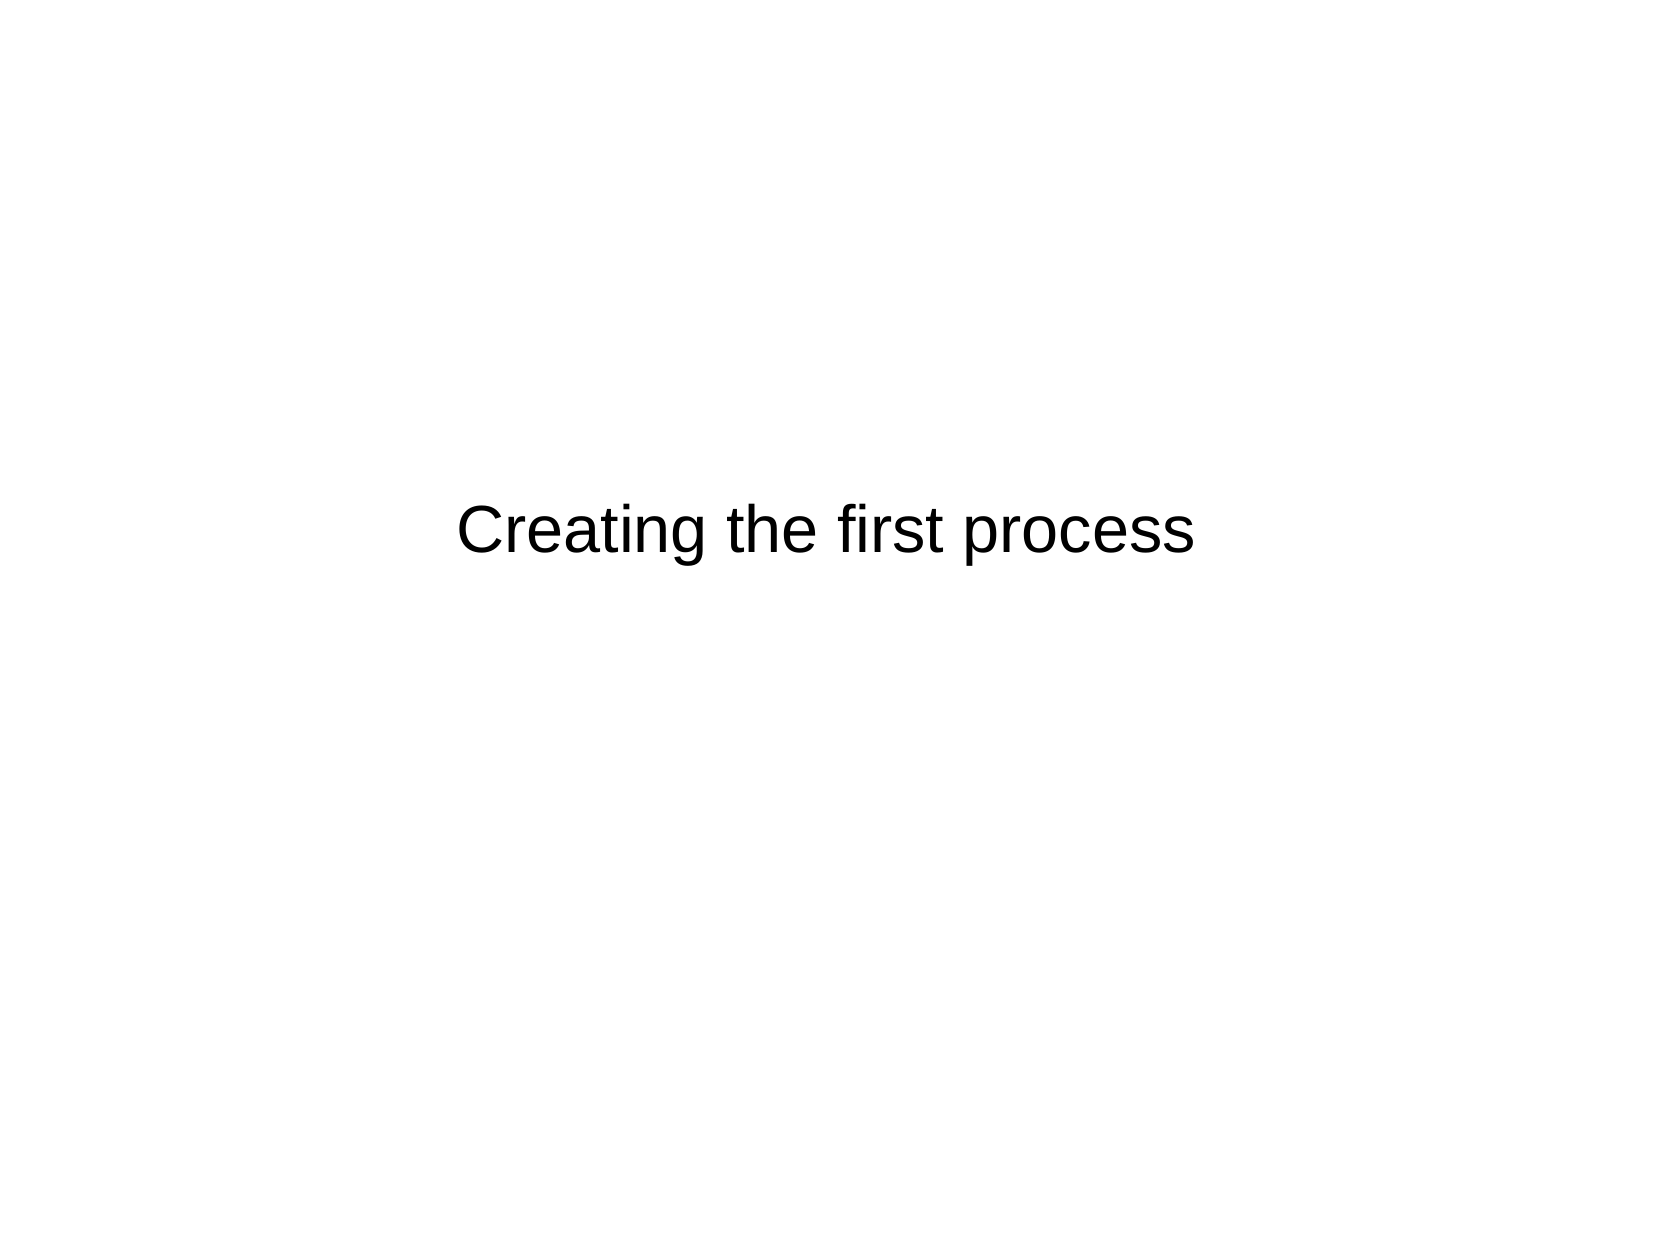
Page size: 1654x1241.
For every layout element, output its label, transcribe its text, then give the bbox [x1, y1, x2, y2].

subtitle Creating the first process [82, 49, 1571, 1010]
